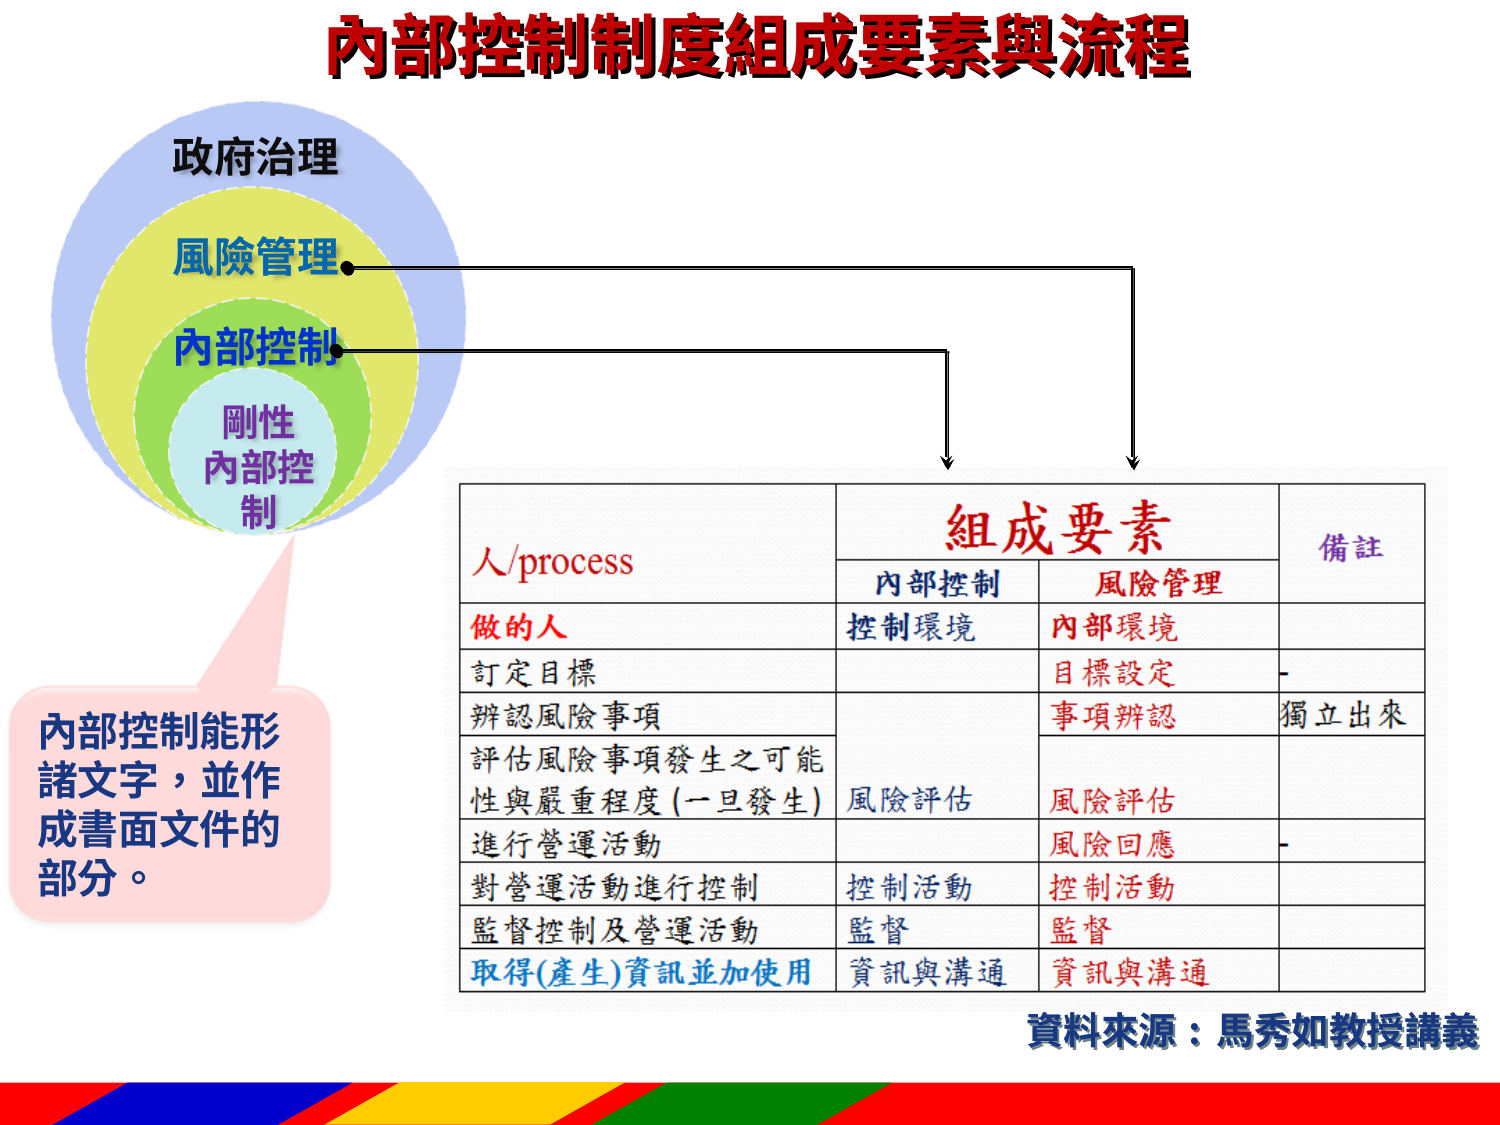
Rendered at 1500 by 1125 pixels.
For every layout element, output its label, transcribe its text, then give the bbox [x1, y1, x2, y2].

text_box 資料來源:馬秀如教授講義 [1011, 999, 1500, 1060]
text_box 政府治理 [149, 123, 363, 189]
picture [0, 98, 1448, 1012]
text_box 風險管理 [149, 223, 363, 290]
text_box 內部控制能形諸文字，並作成書面文件的部分。 [22, 698, 318, 912]
text_box 剛性 內部控制 [171, 391, 346, 542]
text_box 內部控制 [149, 312, 363, 379]
text_box 內部控制制度組成要素與流程 [52, 0, 1462, 114]
